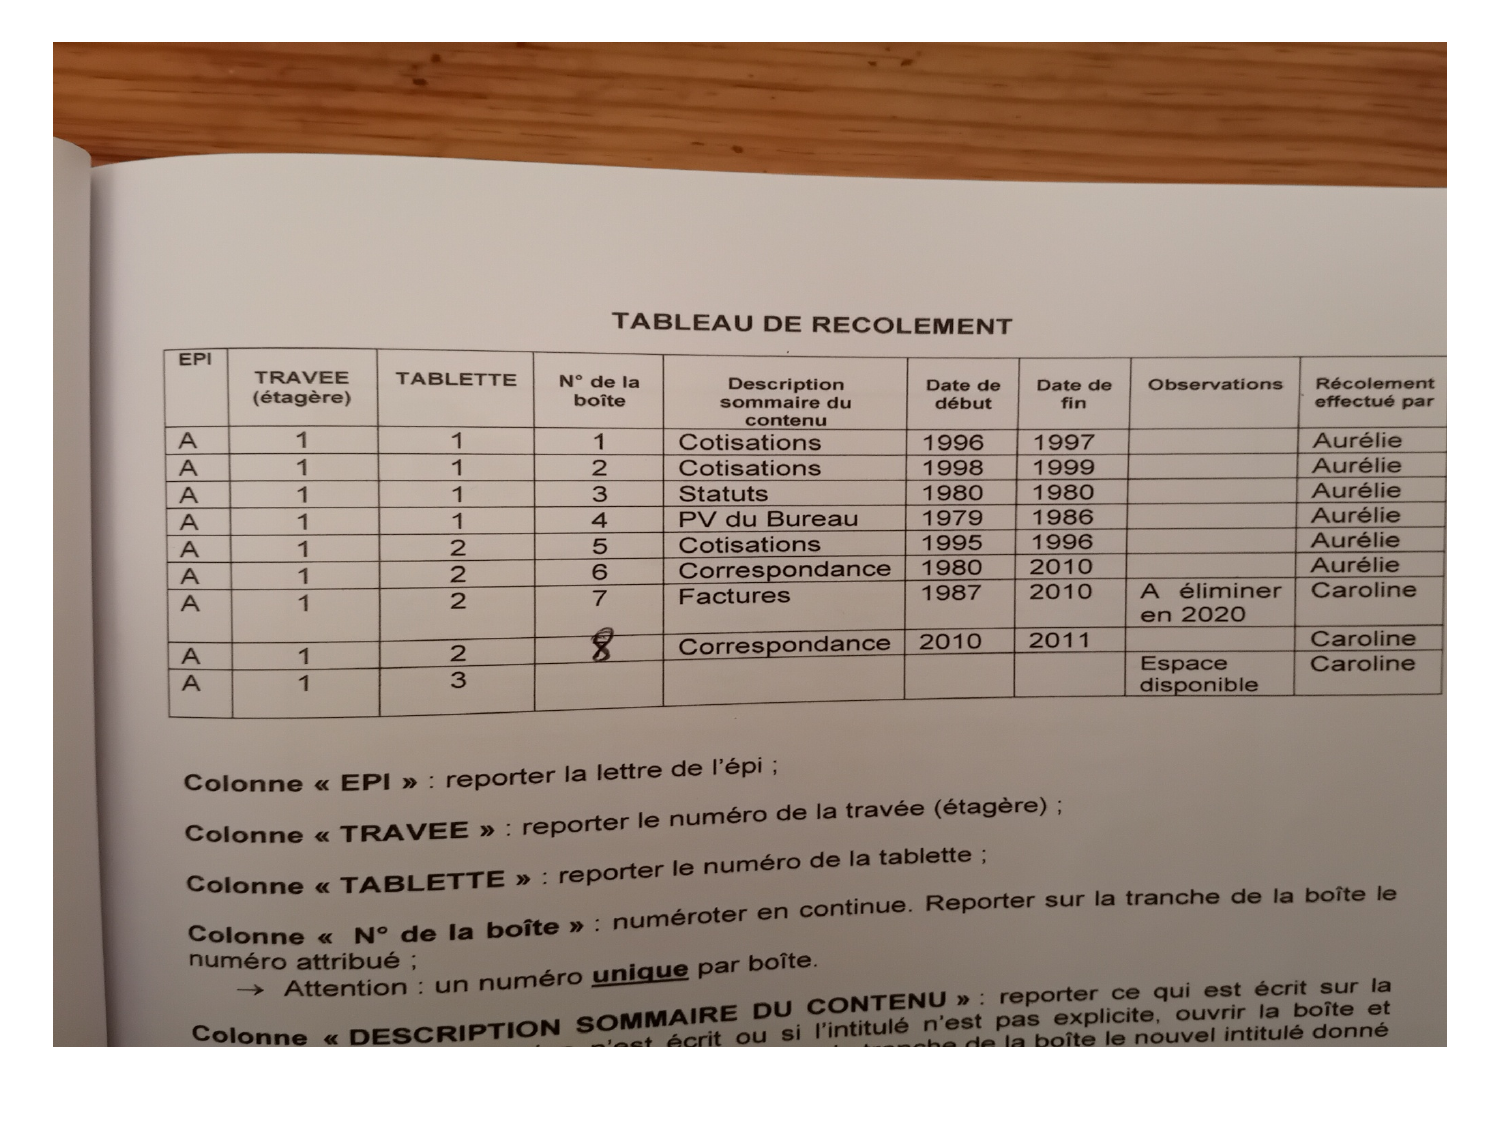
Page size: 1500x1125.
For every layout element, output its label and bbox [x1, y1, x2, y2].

picture [53, 42, 1447, 1047]
